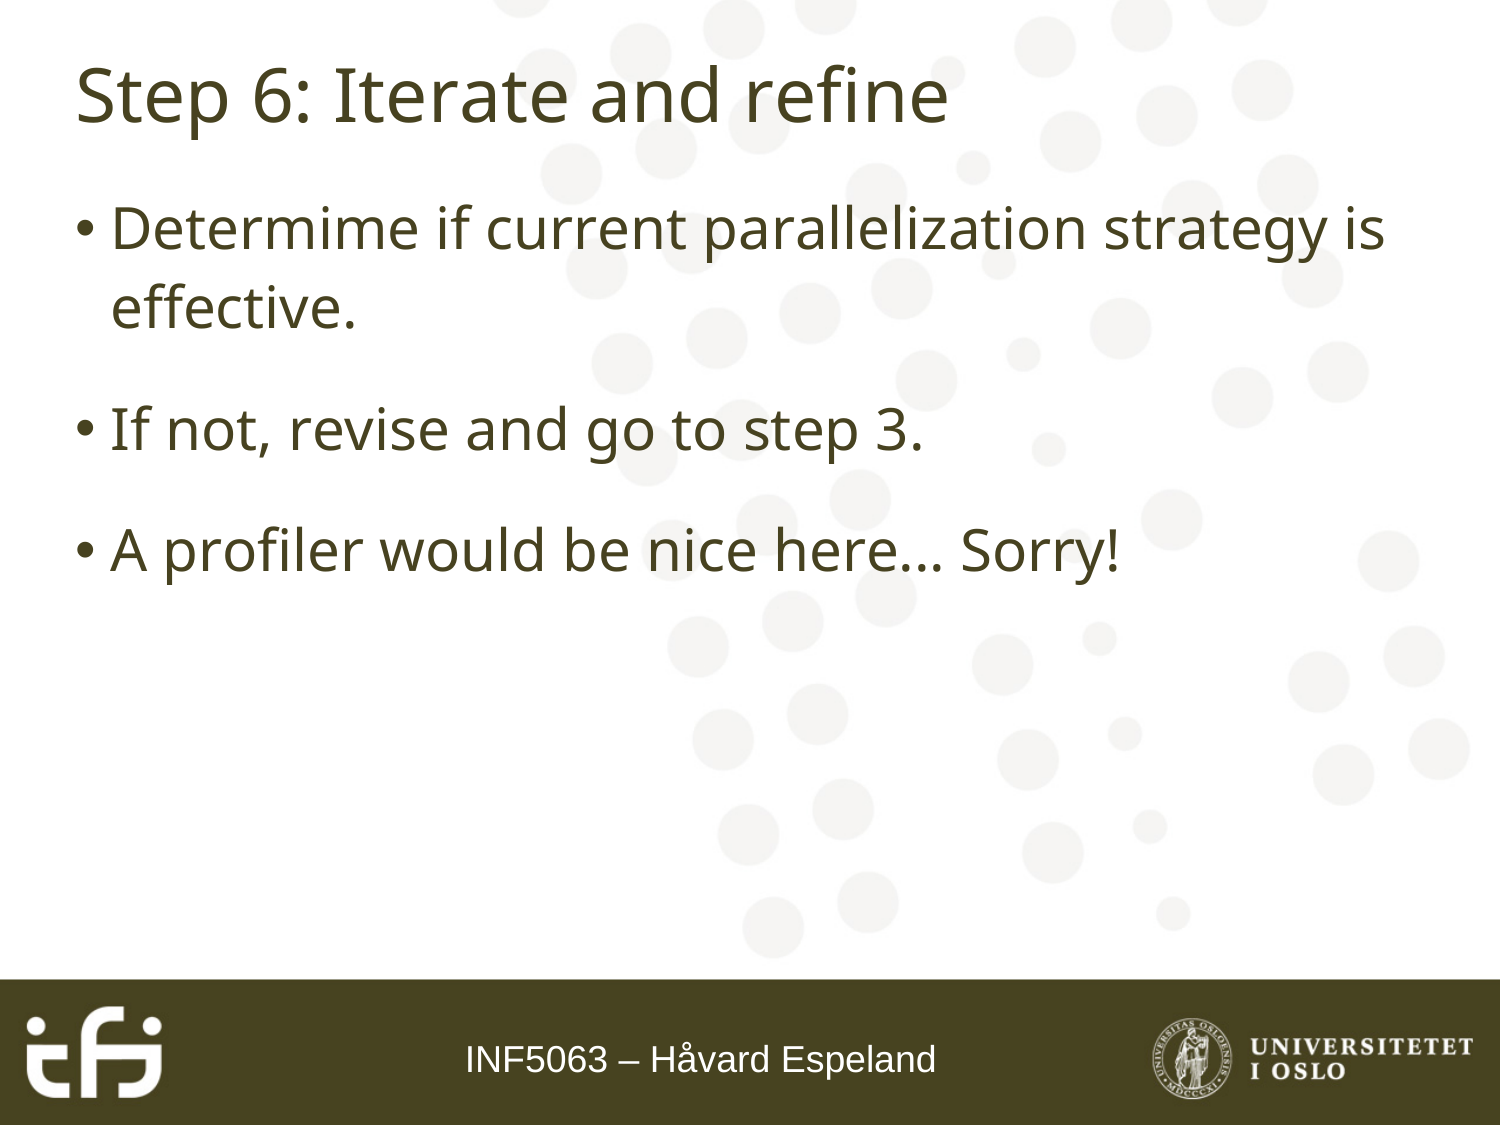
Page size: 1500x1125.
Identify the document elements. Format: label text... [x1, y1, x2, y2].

list Determime if current parallelization strategy is effective. If not, revise and go to step 3. A profiler would be nice here... Sorry! [75, 187, 1426, 938]
title Step 6: Iterate and refine [75, 40, 1426, 146]
picture [0, 0, 1500, 1125]
